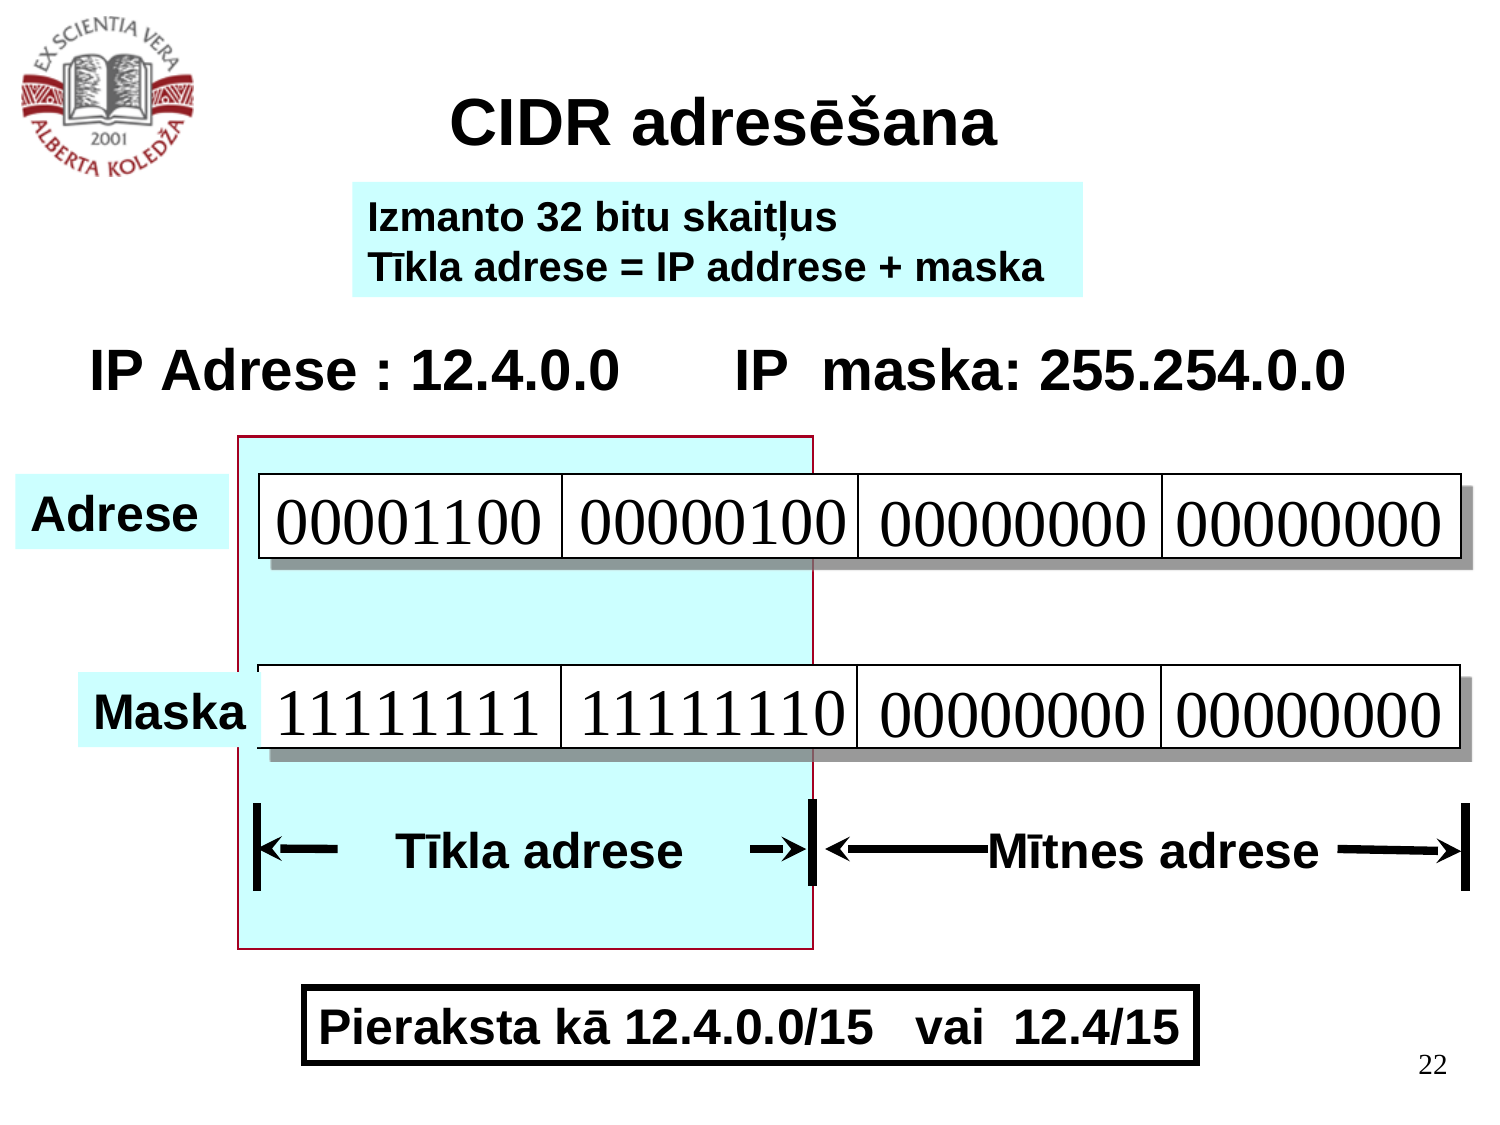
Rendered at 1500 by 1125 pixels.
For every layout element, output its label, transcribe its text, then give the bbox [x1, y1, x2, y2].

text_box IP Adrese : 12.4.0.0 IP maska: 255.254.0.0 [74, 324, 1365, 411]
text_box Adrese [15, 473, 229, 550]
text_box 00000000 [864, 662, 1160, 759]
text_box 11111111 [260, 660, 559, 757]
text_box Mītnes adrese [972, 811, 1337, 887]
text_box [237, 436, 813, 949]
title CIDR adresēšana [50, 62, 1374, 175]
text_box 00000100 [564, 470, 864, 566]
text_box 00000000 [864, 472, 1160, 568]
text_box Izmanto 32 bitu skaitļus Tīkla adrese = IP addrese + maska [352, 181, 1083, 298]
text_box 11111110 [564, 660, 863, 757]
text_box 00000000 [1160, 472, 1460, 568]
text_box 00001100 [260, 470, 560, 566]
text_box 00000000 [1160, 662, 1459, 759]
text_box Tīkla adrese [380, 811, 714, 887]
text_box <skaitlis> [1312, 1037, 1463, 1101]
text_box Pieraksta kā 12.4.0.0/15 vai 12.4/15 [303, 987, 1197, 1063]
text_box Maska [78, 672, 262, 748]
picture [21, 16, 194, 177]
